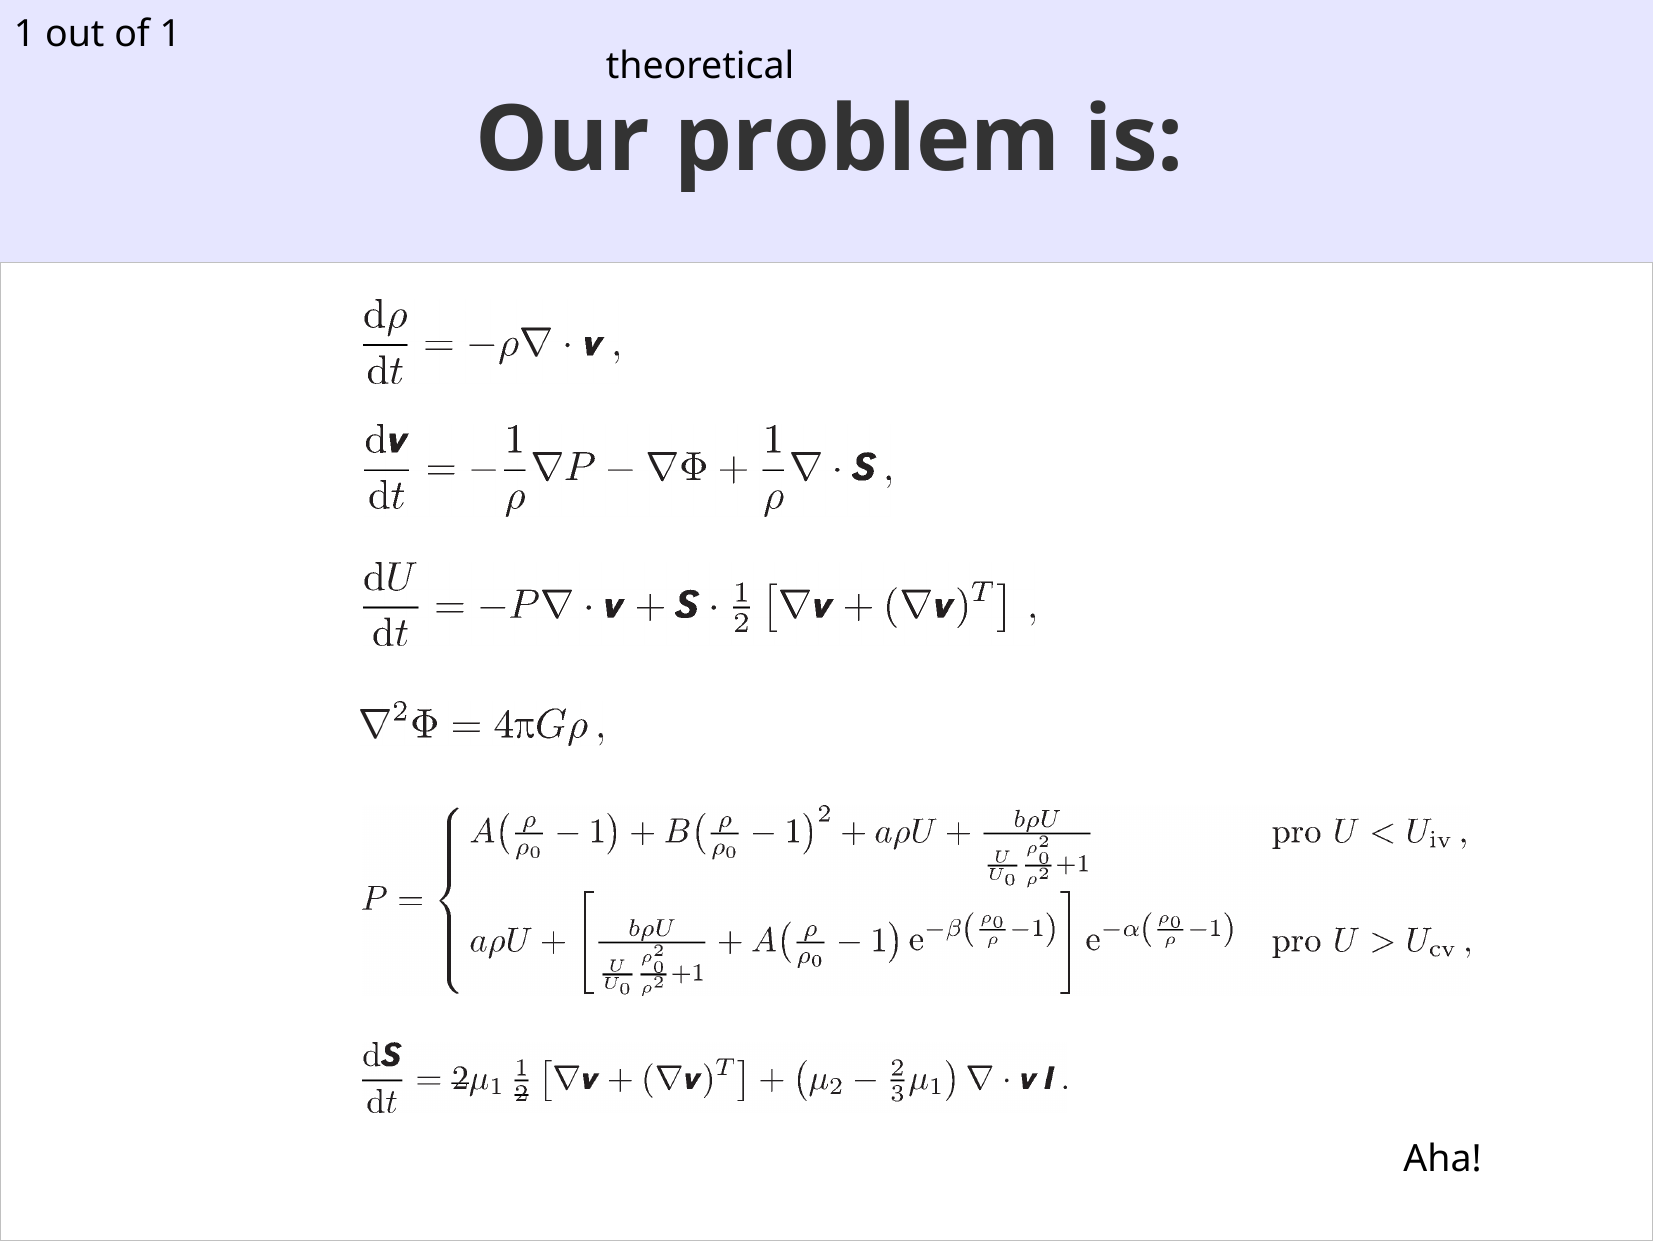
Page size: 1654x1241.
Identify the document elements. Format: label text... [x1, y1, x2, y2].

picture [363, 562, 1035, 646]
picture [362, 805, 1470, 996]
text_box 1 out of 1 [0, 0, 167, 59]
picture [360, 701, 603, 746]
text_box theoretical [591, 31, 781, 91]
title Our problem is: [124, 31, 1536, 239]
picture [362, 1042, 1067, 1113]
text_box Aha! [1388, 1123, 1490, 1183]
picture [364, 424, 891, 517]
picture [363, 299, 619, 384]
